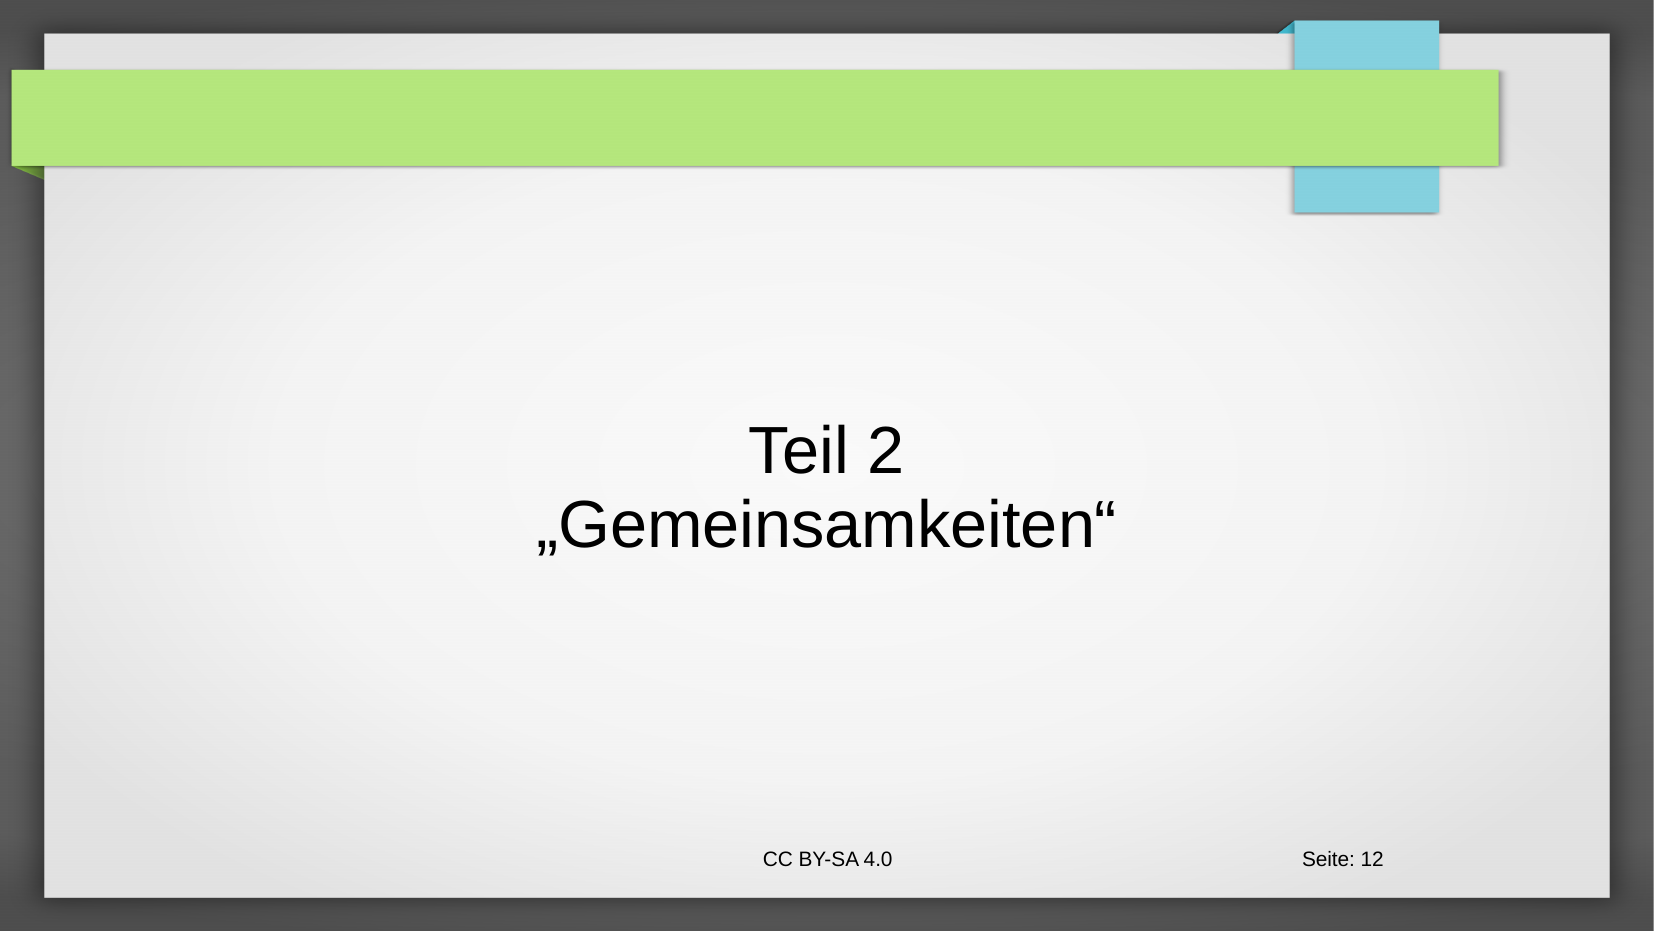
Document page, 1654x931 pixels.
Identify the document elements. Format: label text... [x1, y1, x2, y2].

subtitle Teil 2 „Gemeinsamkeiten“ [82, 217, 1571, 758]
picture [0, 0, 1654, 931]
